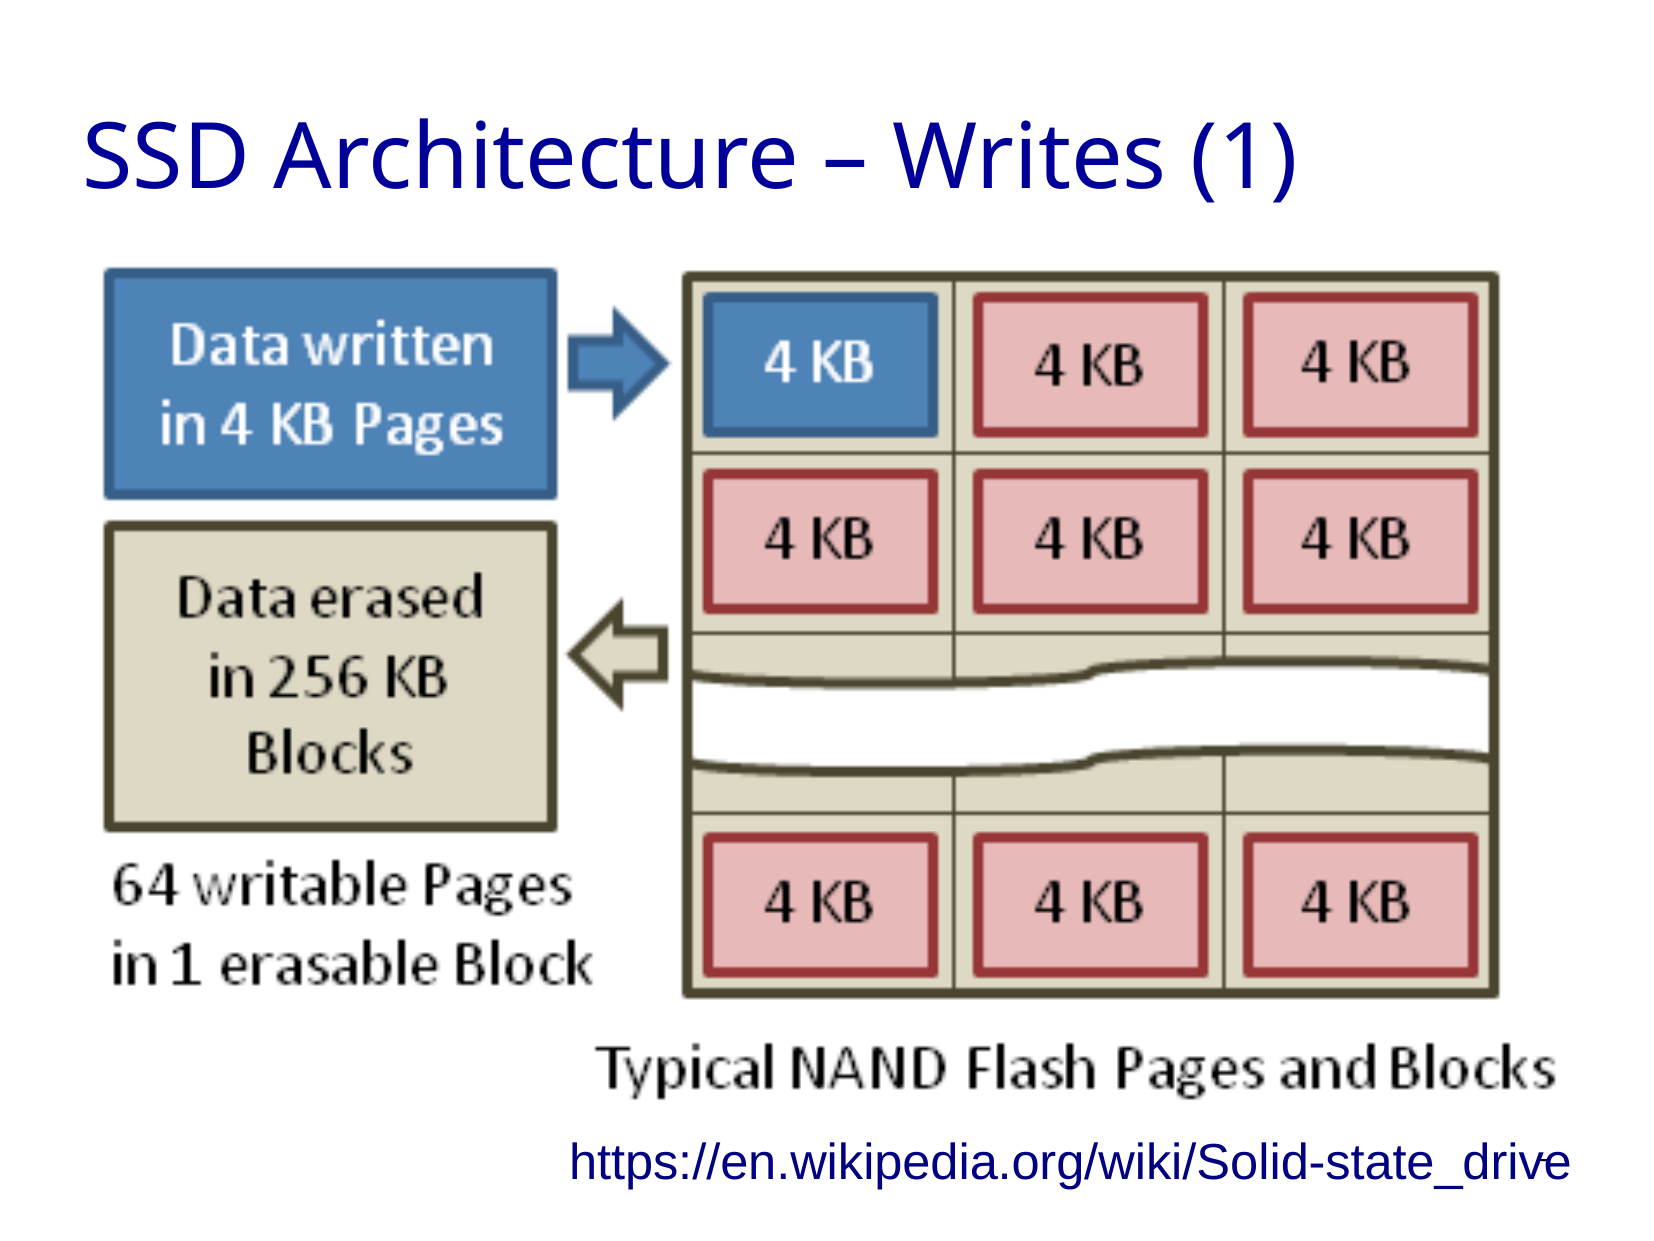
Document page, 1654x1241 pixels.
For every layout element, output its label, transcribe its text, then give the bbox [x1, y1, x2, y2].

picture [60, 231, 1587, 1159]
title SSD Architecture – Writes (1) [82, 49, 1571, 231]
text_box https://en.wikipedia.org/wiki/Solid-state_drive [554, 1122, 1588, 1198]
